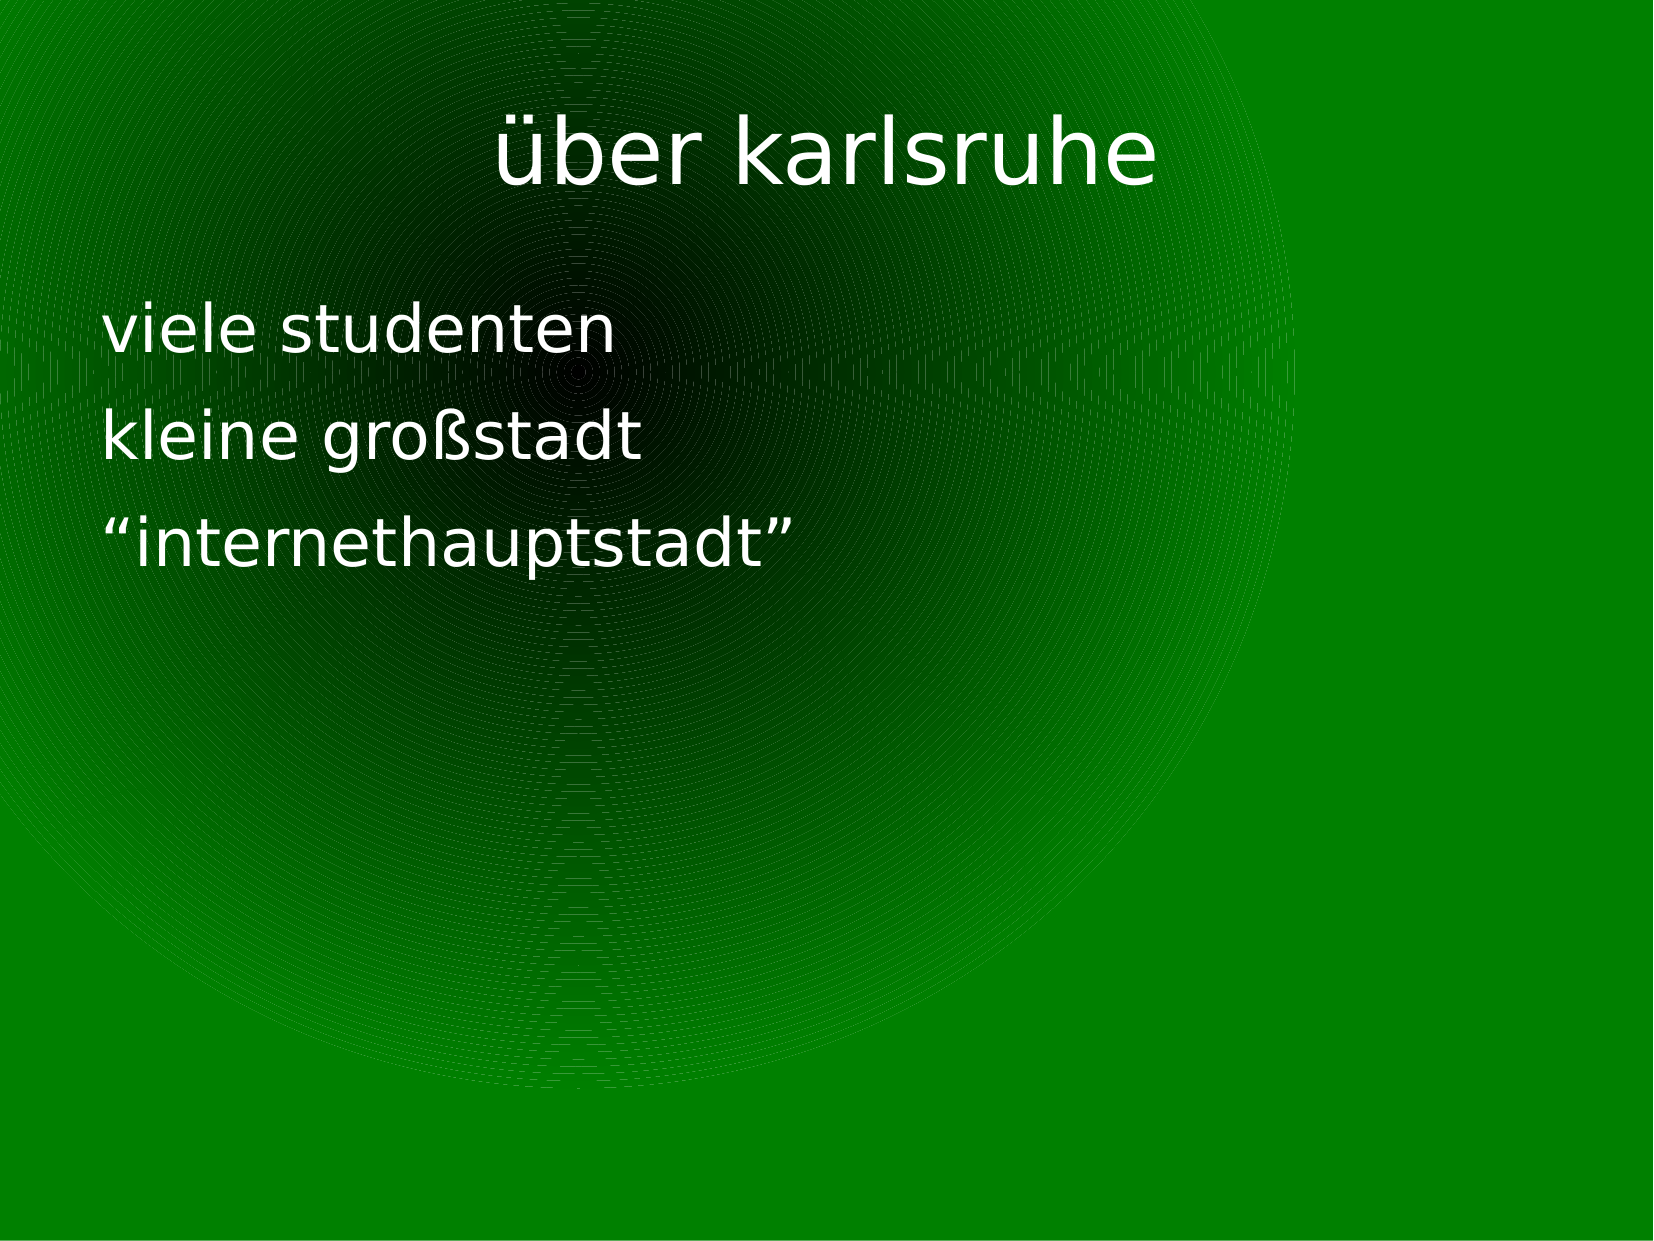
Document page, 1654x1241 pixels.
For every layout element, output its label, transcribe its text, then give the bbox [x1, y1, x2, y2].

list viele studenten kleine großstadt “internethauptstadt” [82, 290, 1571, 1095]
title über karlsruhe [82, 56, 1571, 250]
